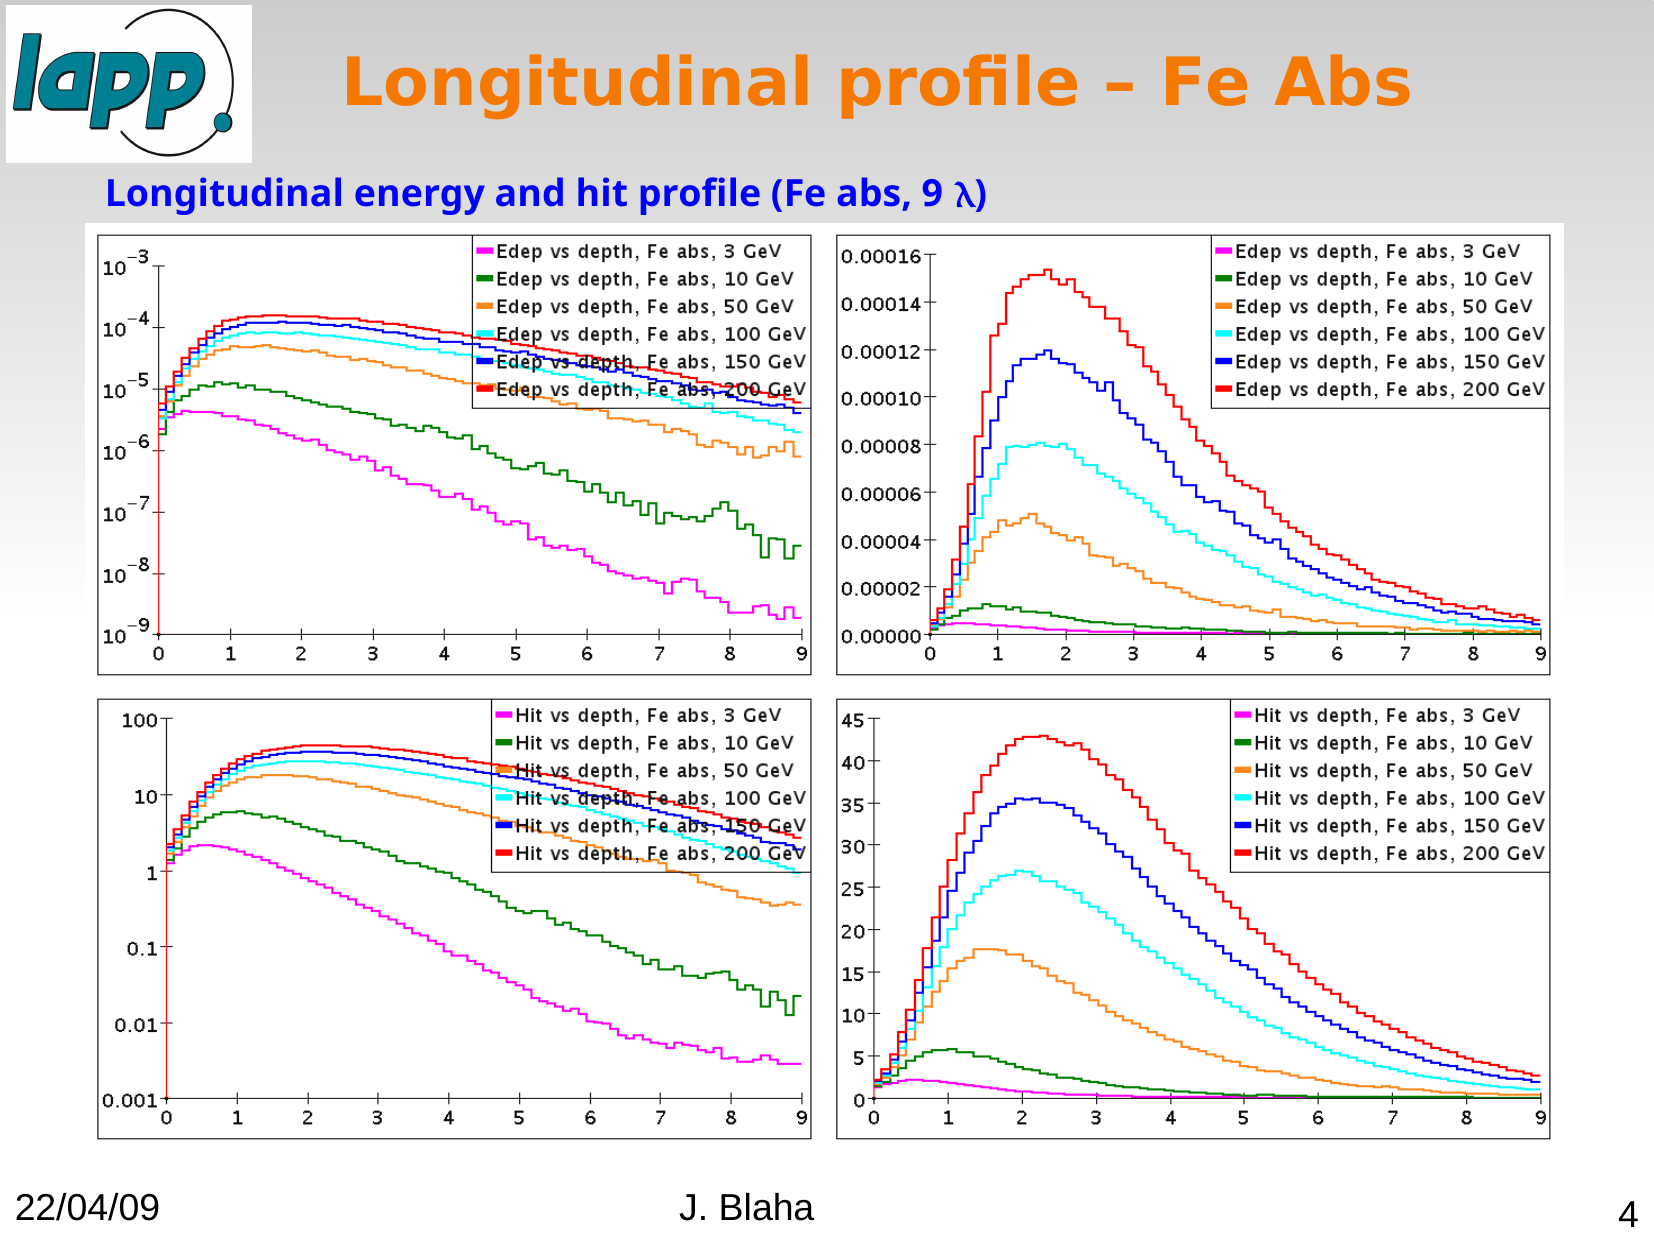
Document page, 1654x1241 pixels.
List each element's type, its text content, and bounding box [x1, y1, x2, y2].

text_box J. Blaha [653, 1179, 1000, 1241]
text_box 22/04/09 [0, 1179, 177, 1241]
text_box 3 [1575, 1186, 1654, 1241]
title Longitudinal profile – Fe Abs [148, 8, 1654, 157]
picture [85, 223, 1564, 1151]
picture [5, 5, 252, 163]
text_box Longitudinal energy and hit profile (Fe abs, 9 ) [90, 161, 1558, 222]
